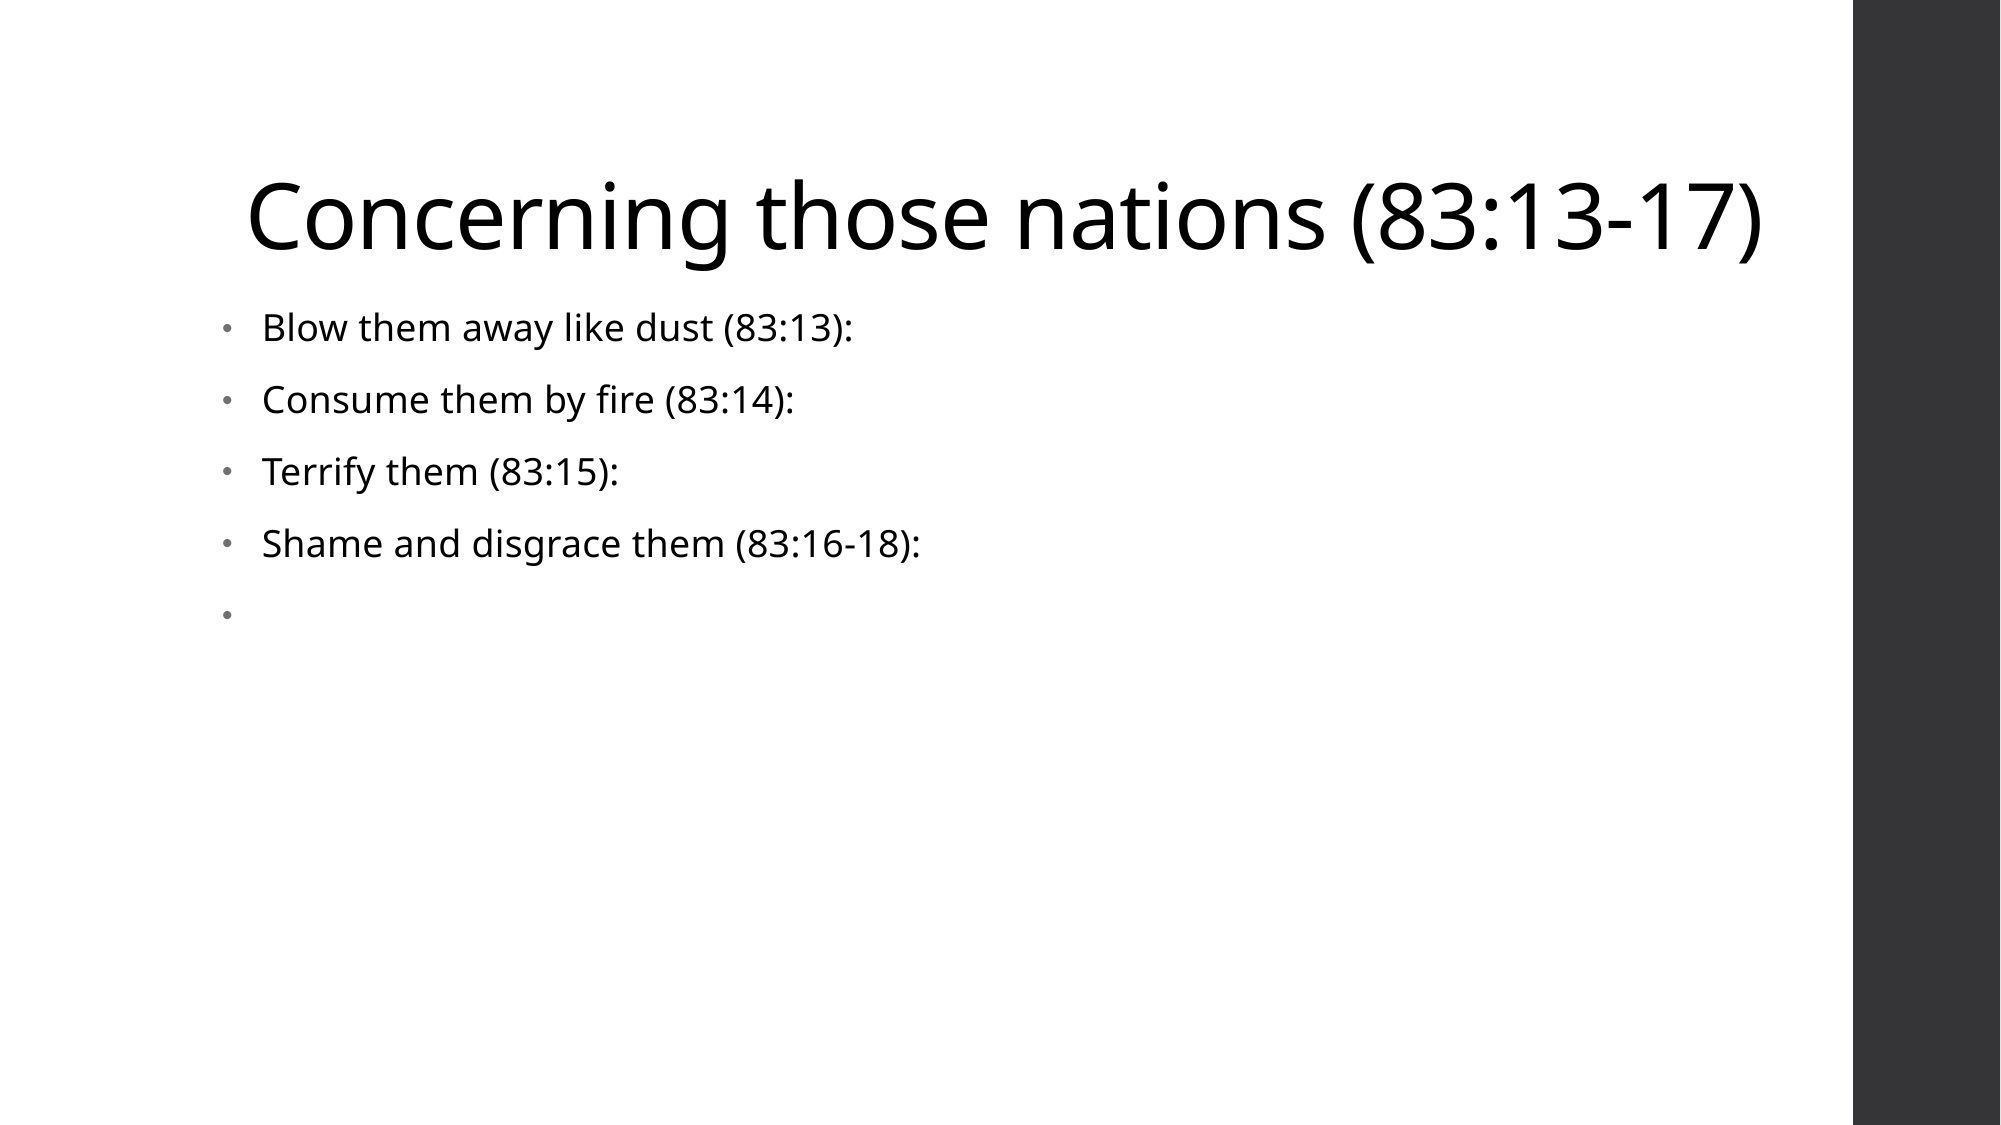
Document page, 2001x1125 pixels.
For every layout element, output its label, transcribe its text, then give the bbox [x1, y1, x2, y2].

list Blow them away like dust (83:13): Consume them by fire (83:14): Terrify them (83:15): Shame and disgrace them (83:16-18): [206, 299, 1617, 1014]
title Concerning those nations (83:13-17) [206, 60, 1797, 278]
